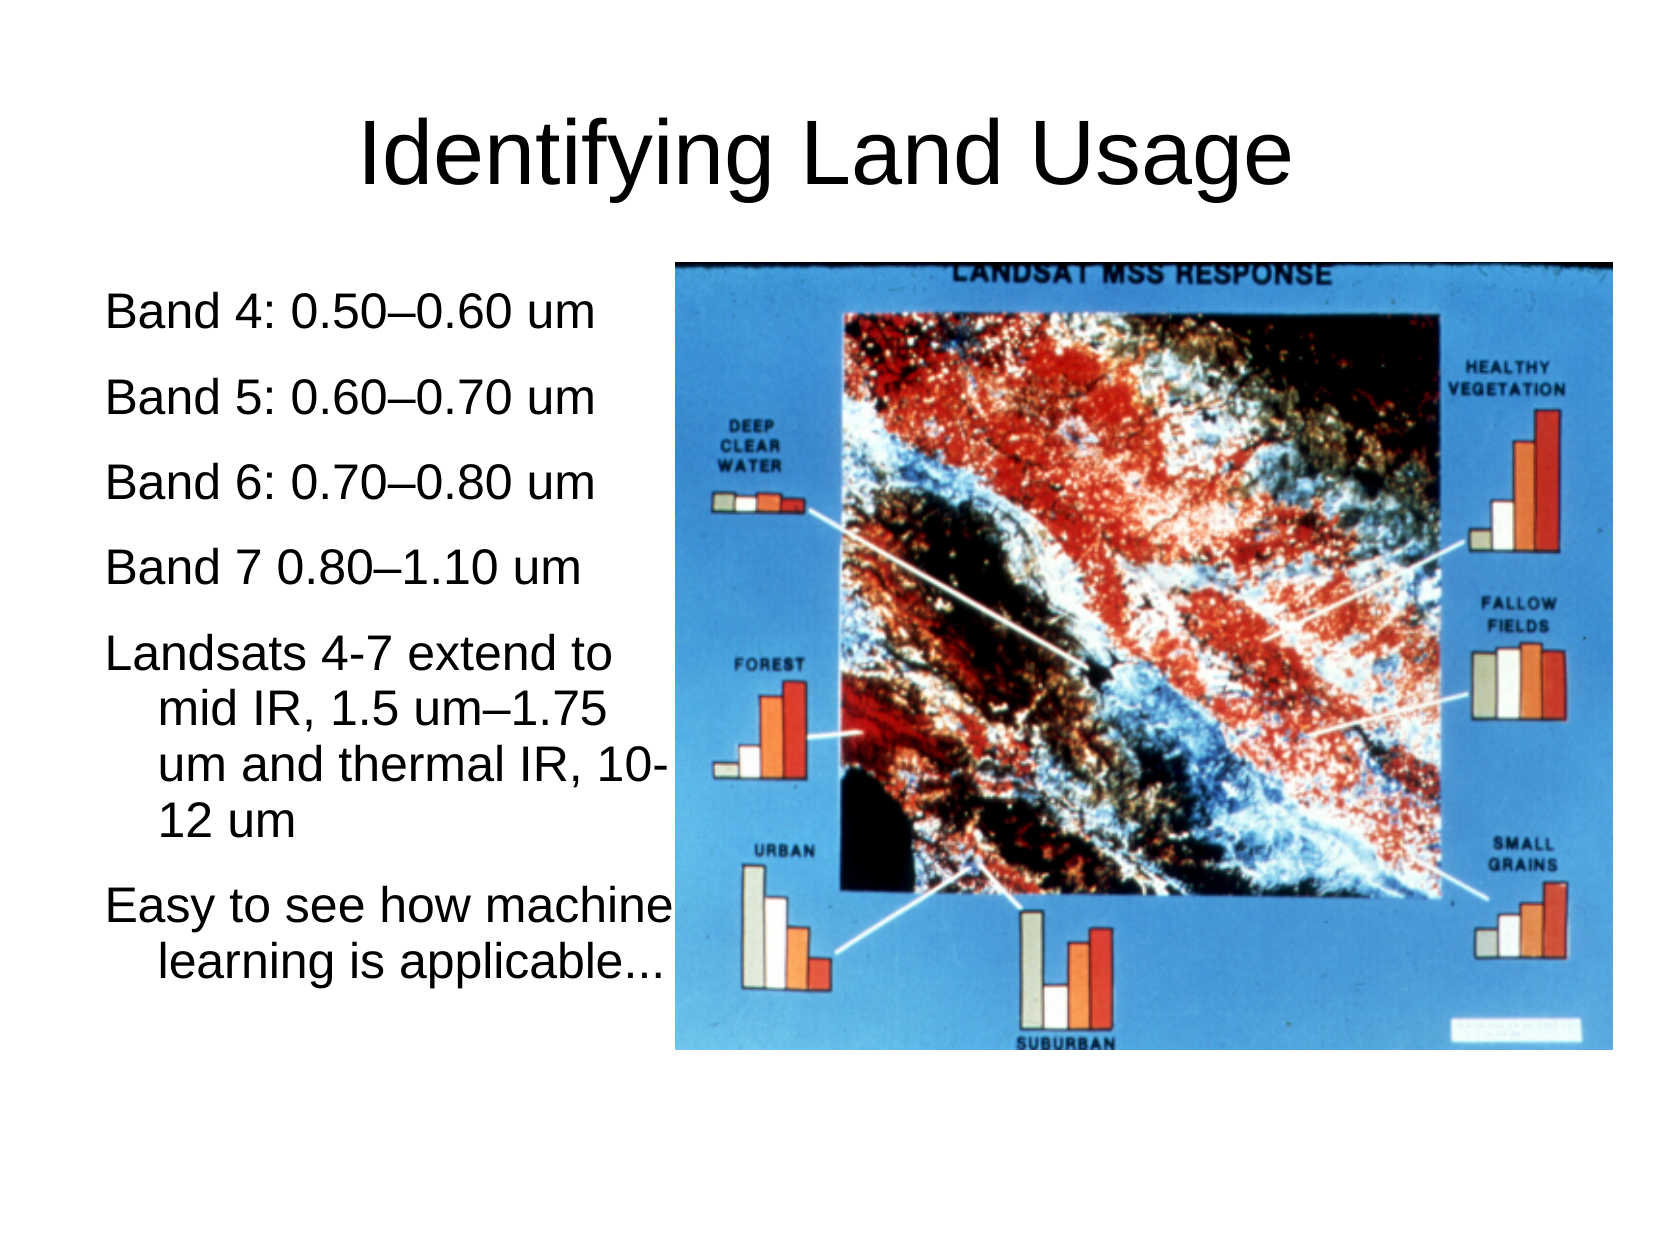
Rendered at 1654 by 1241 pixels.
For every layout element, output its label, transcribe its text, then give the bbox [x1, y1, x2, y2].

title Identifying Land Usage [82, 56, 1571, 250]
list Band 4: 0.50–0.60 um Band 5: 0.60–0.70 um Band 6: 0.70–0.80 um Band 7 0.80–1.10 um Landsats 4-7 extend to mid IR, 1.5 um–1.75 um and thermal IR, 10-12 um Easy to see how machine learning is applicable... [86, 283, 676, 1114]
picture [675, 262, 1613, 1051]
